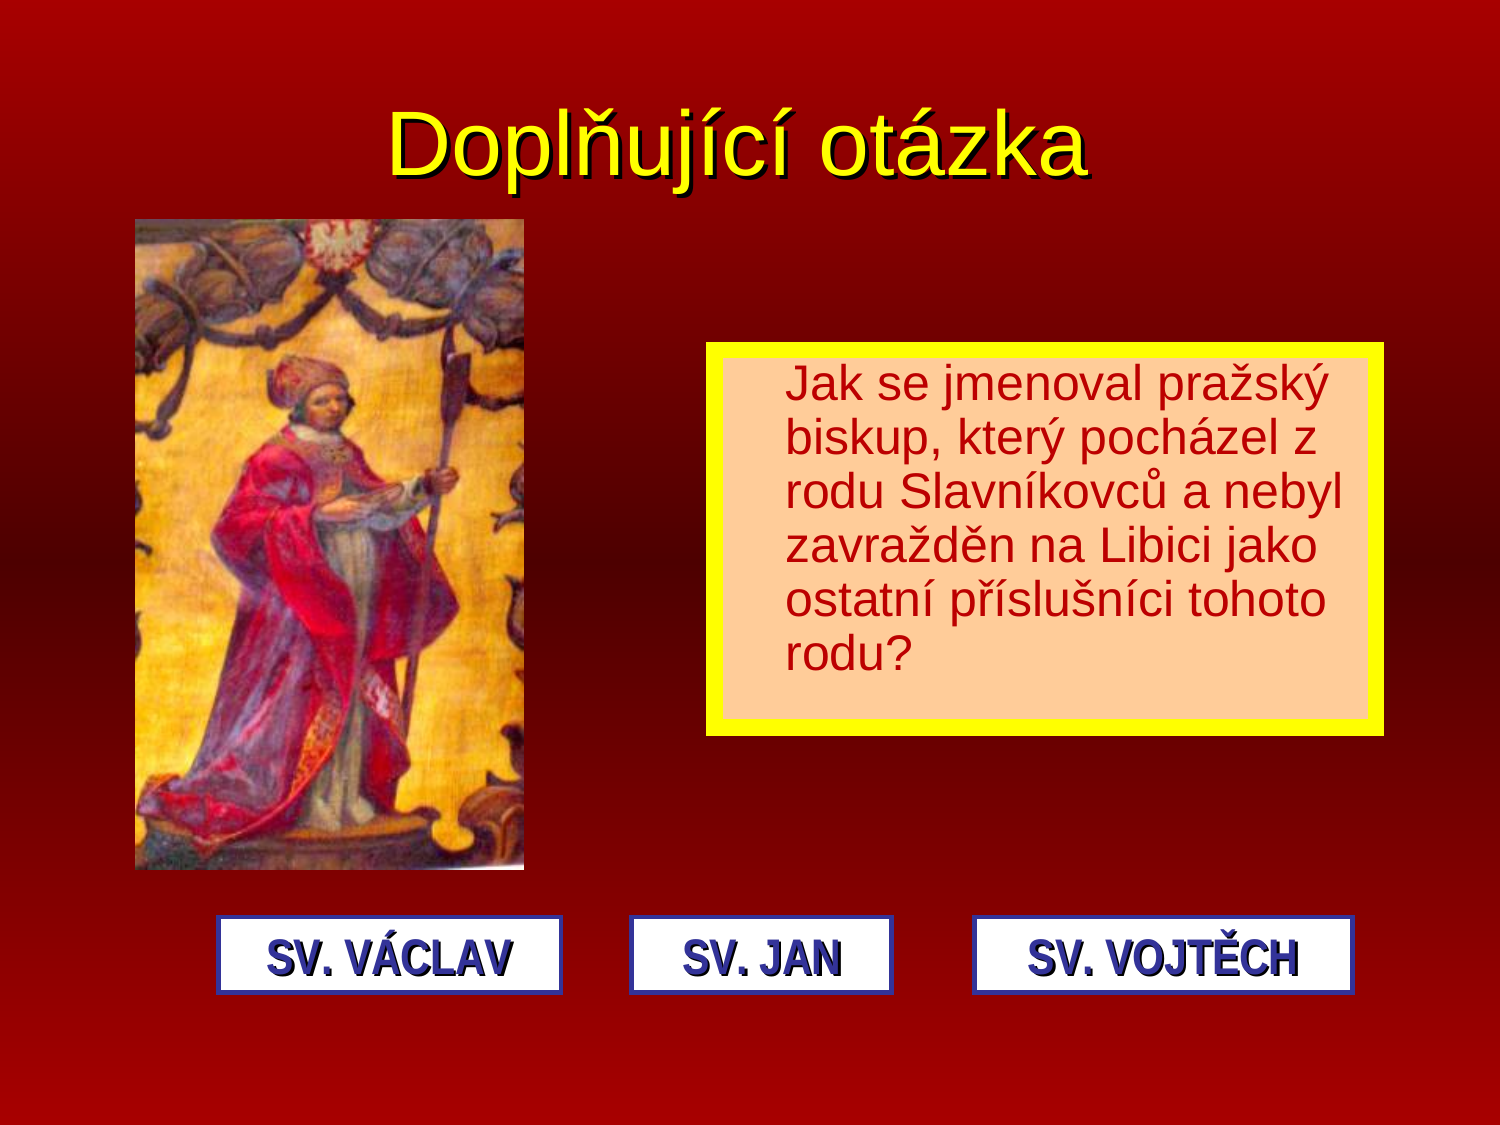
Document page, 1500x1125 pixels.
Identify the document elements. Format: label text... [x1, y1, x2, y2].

text_box SV. JAN [631, 916, 892, 993]
text_box SV. VOJTĚCH [974, 916, 1353, 993]
text_box SV. VÁCLAV [218, 916, 561, 993]
list Jak se jmenoval pražský biskup, který pocházel z rodu Slavníkovců a nebyl zavražděn na Libici jako ostatní příslušníci tohoto rodu? [714, 349, 1376, 728]
title Doplňující otázka [75, 45, 1426, 233]
picture [135, 219, 524, 870]
